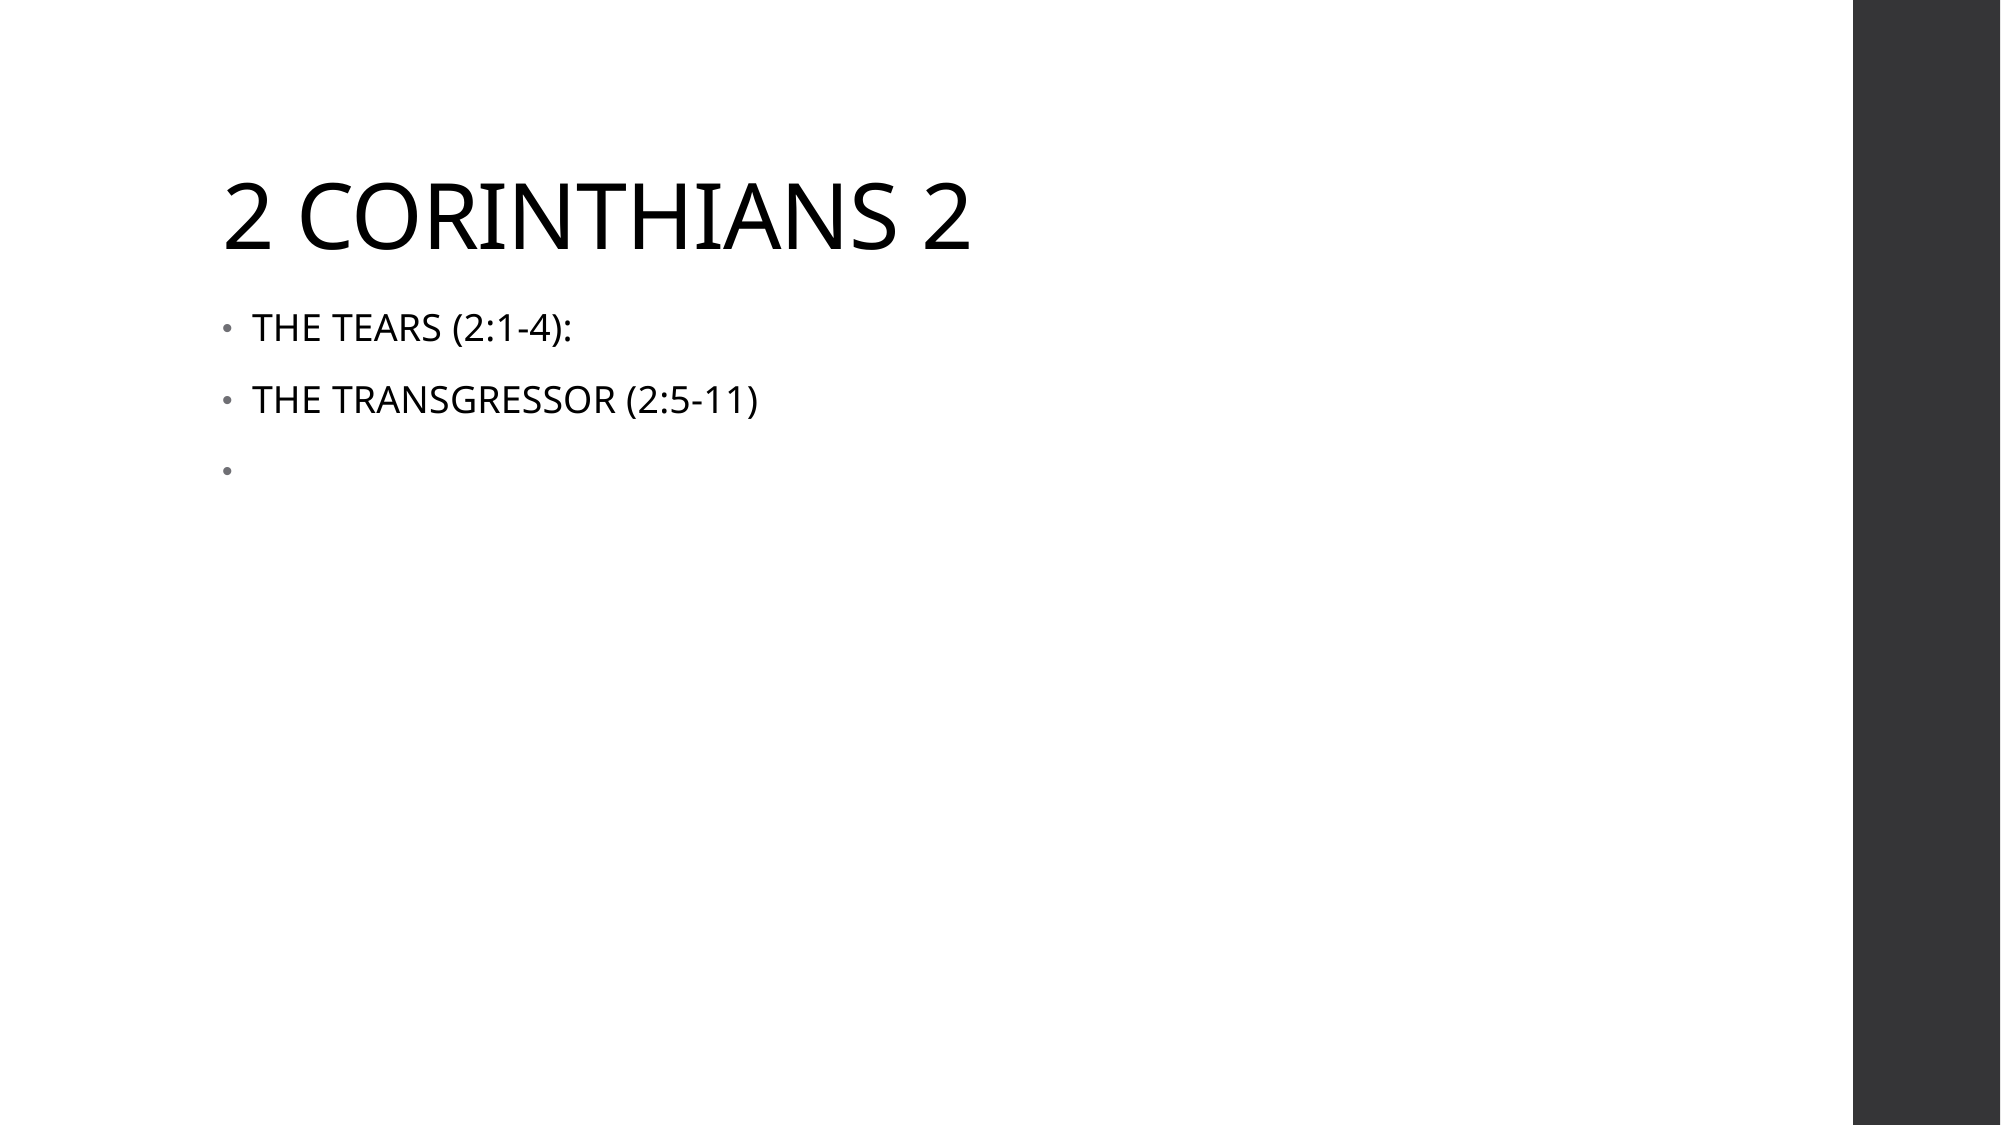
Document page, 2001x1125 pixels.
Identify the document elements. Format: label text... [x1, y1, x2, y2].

list THE TEARS (2:1-4): THE TRANSGRESSOR (2:5-11) [206, 299, 1617, 1014]
title 2 CORINTHIANS 2 [206, 60, 1797, 278]
